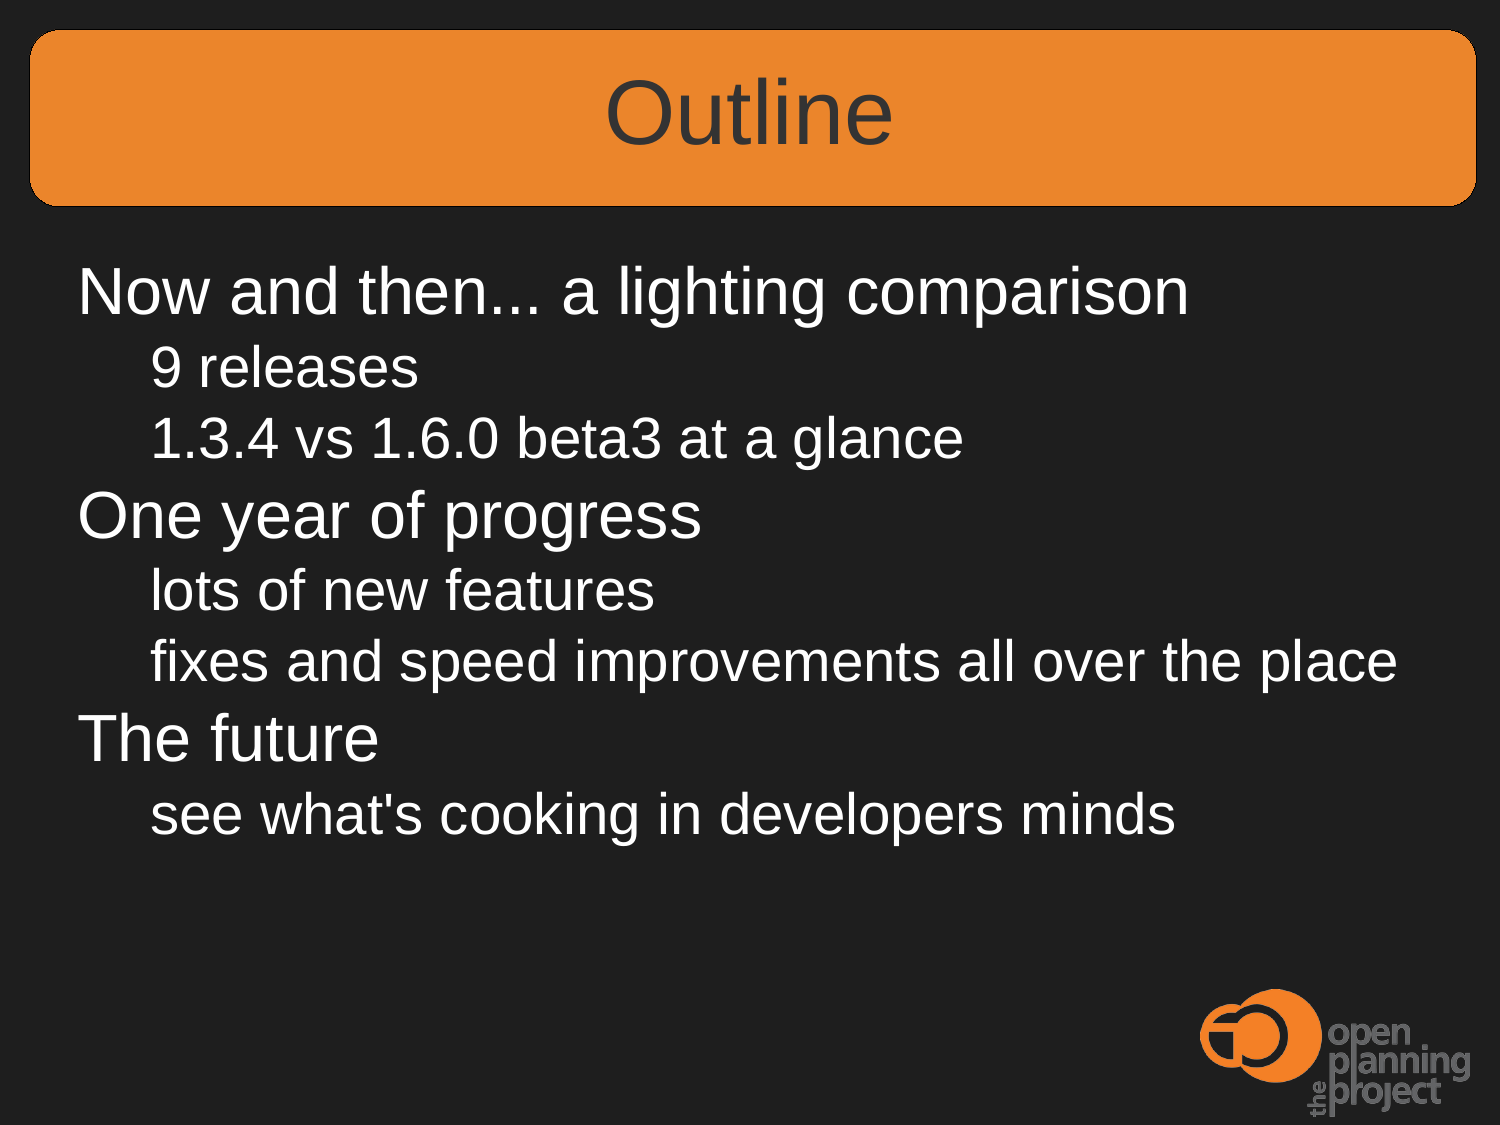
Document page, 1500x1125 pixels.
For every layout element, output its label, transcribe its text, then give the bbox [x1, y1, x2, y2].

title Outline [75, 28, 1425, 207]
list Now and then... a lighting comparison 9 releases 1.3.4 vs 1.6.0 beta3 at a glance One year of progress lots of new features fixes and speed improvements all over the place The future see what's cooking in developers minds [75, 262, 1425, 991]
picture [1200, 989, 1470, 1117]
